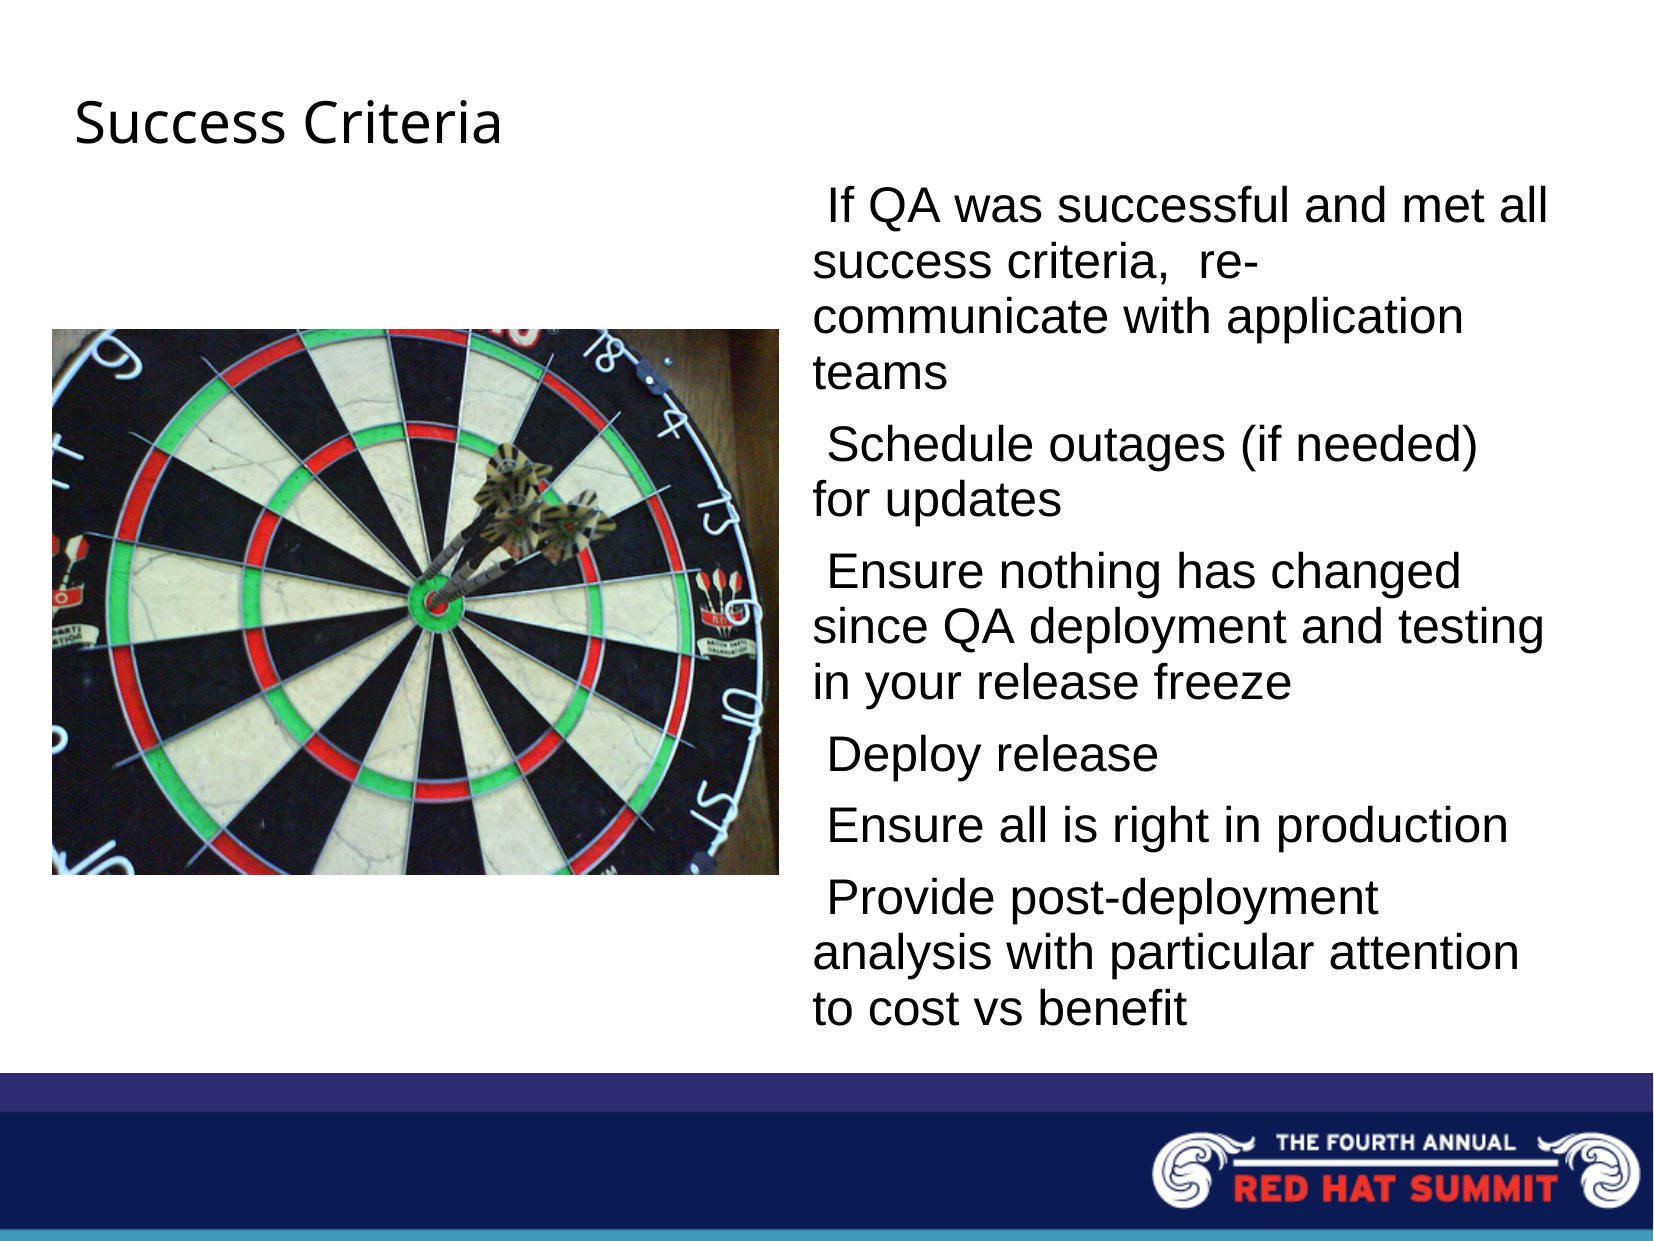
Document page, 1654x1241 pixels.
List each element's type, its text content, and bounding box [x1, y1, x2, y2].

title Success Criteria [74, 62, 1506, 181]
picture [52, 329, 779, 875]
picture [0, 1073, 1654, 1241]
list If QA was successful and met all success criteria, re- communicate with application teams Schedule outages (if needed) for updates Ensure nothing has changed since QA deployment and testing in your release freeze Deploy release Ensure all is right in production Provide post-deployment analysis with particular attention to cost vs benefit [812, 177, 1550, 1086]
